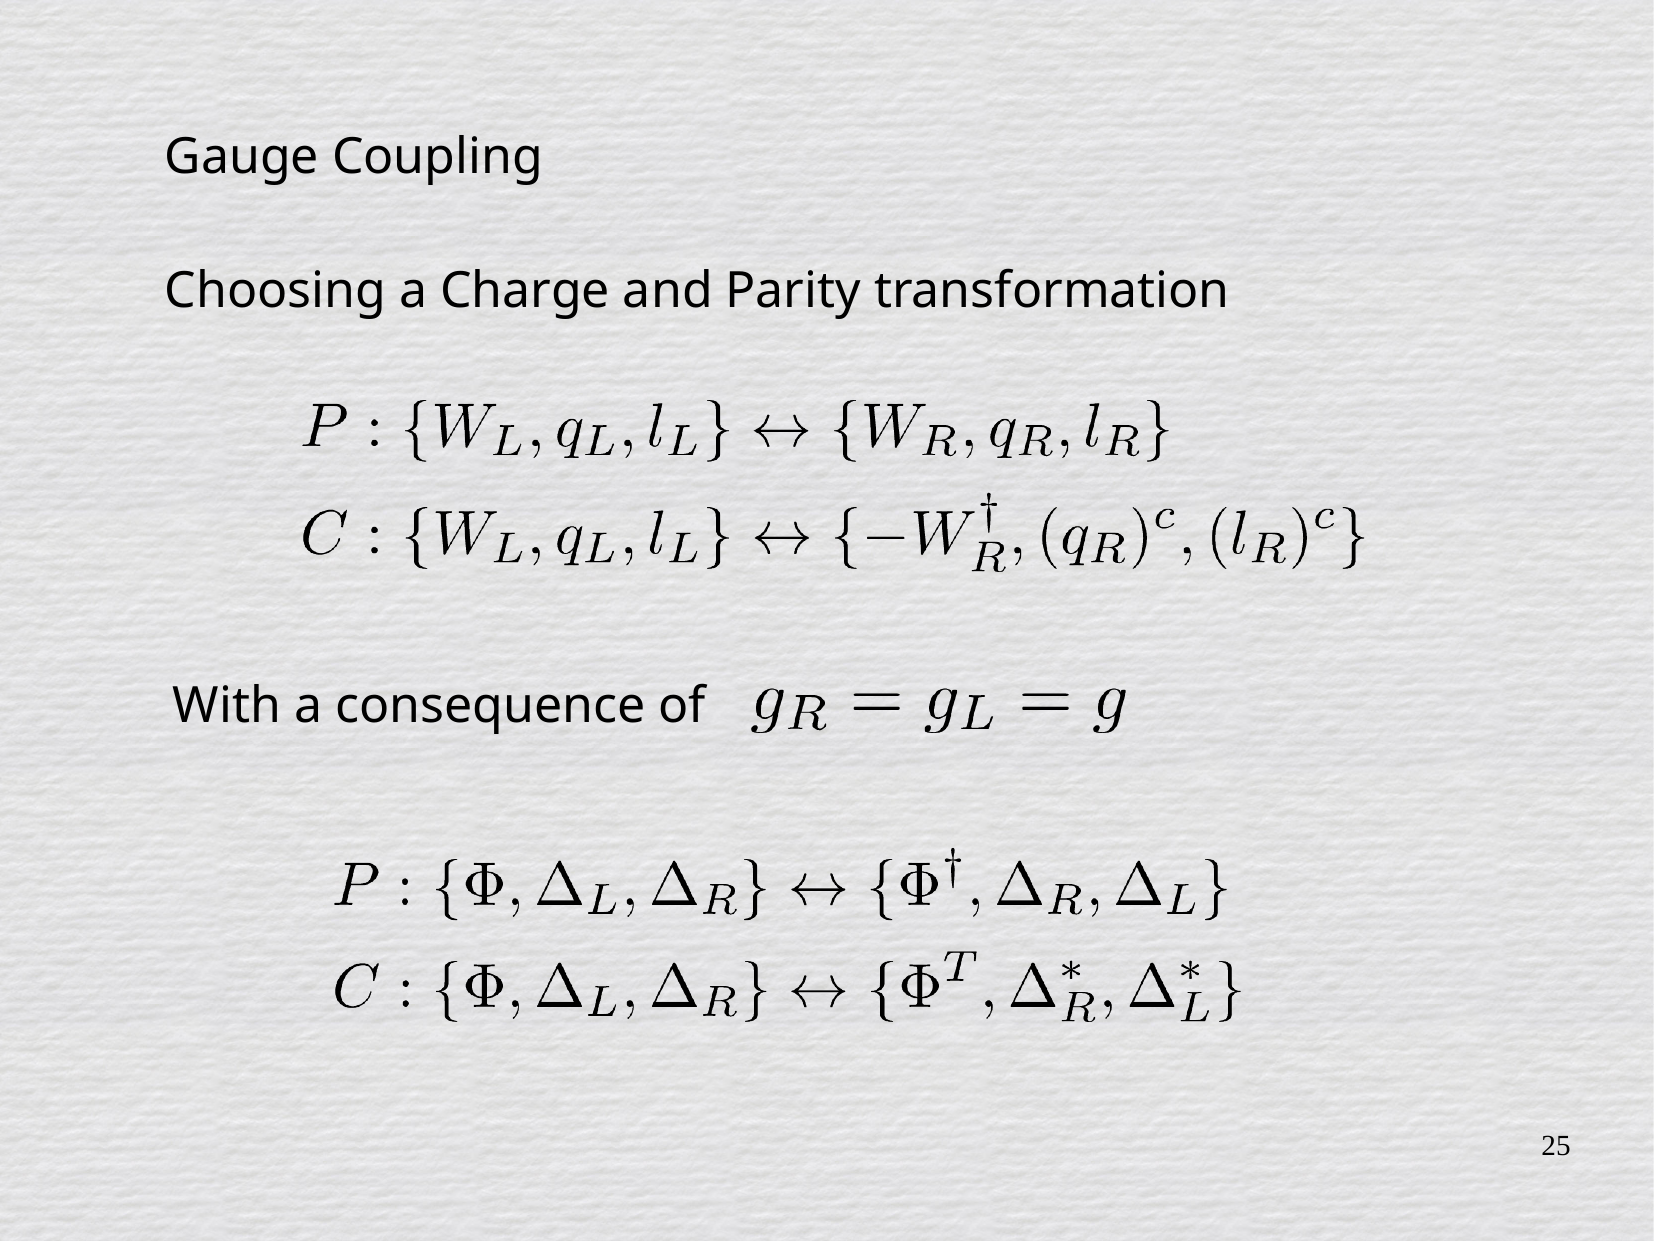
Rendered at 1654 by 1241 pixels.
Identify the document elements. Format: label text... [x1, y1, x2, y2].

text_box Choosing a Charge and Parity transformation [150, 246, 1220, 332]
picture [0, 0, 1654, 1241]
text_box With a consequence of [157, 661, 718, 746]
text_box Gauge Coupling [150, 112, 524, 197]
